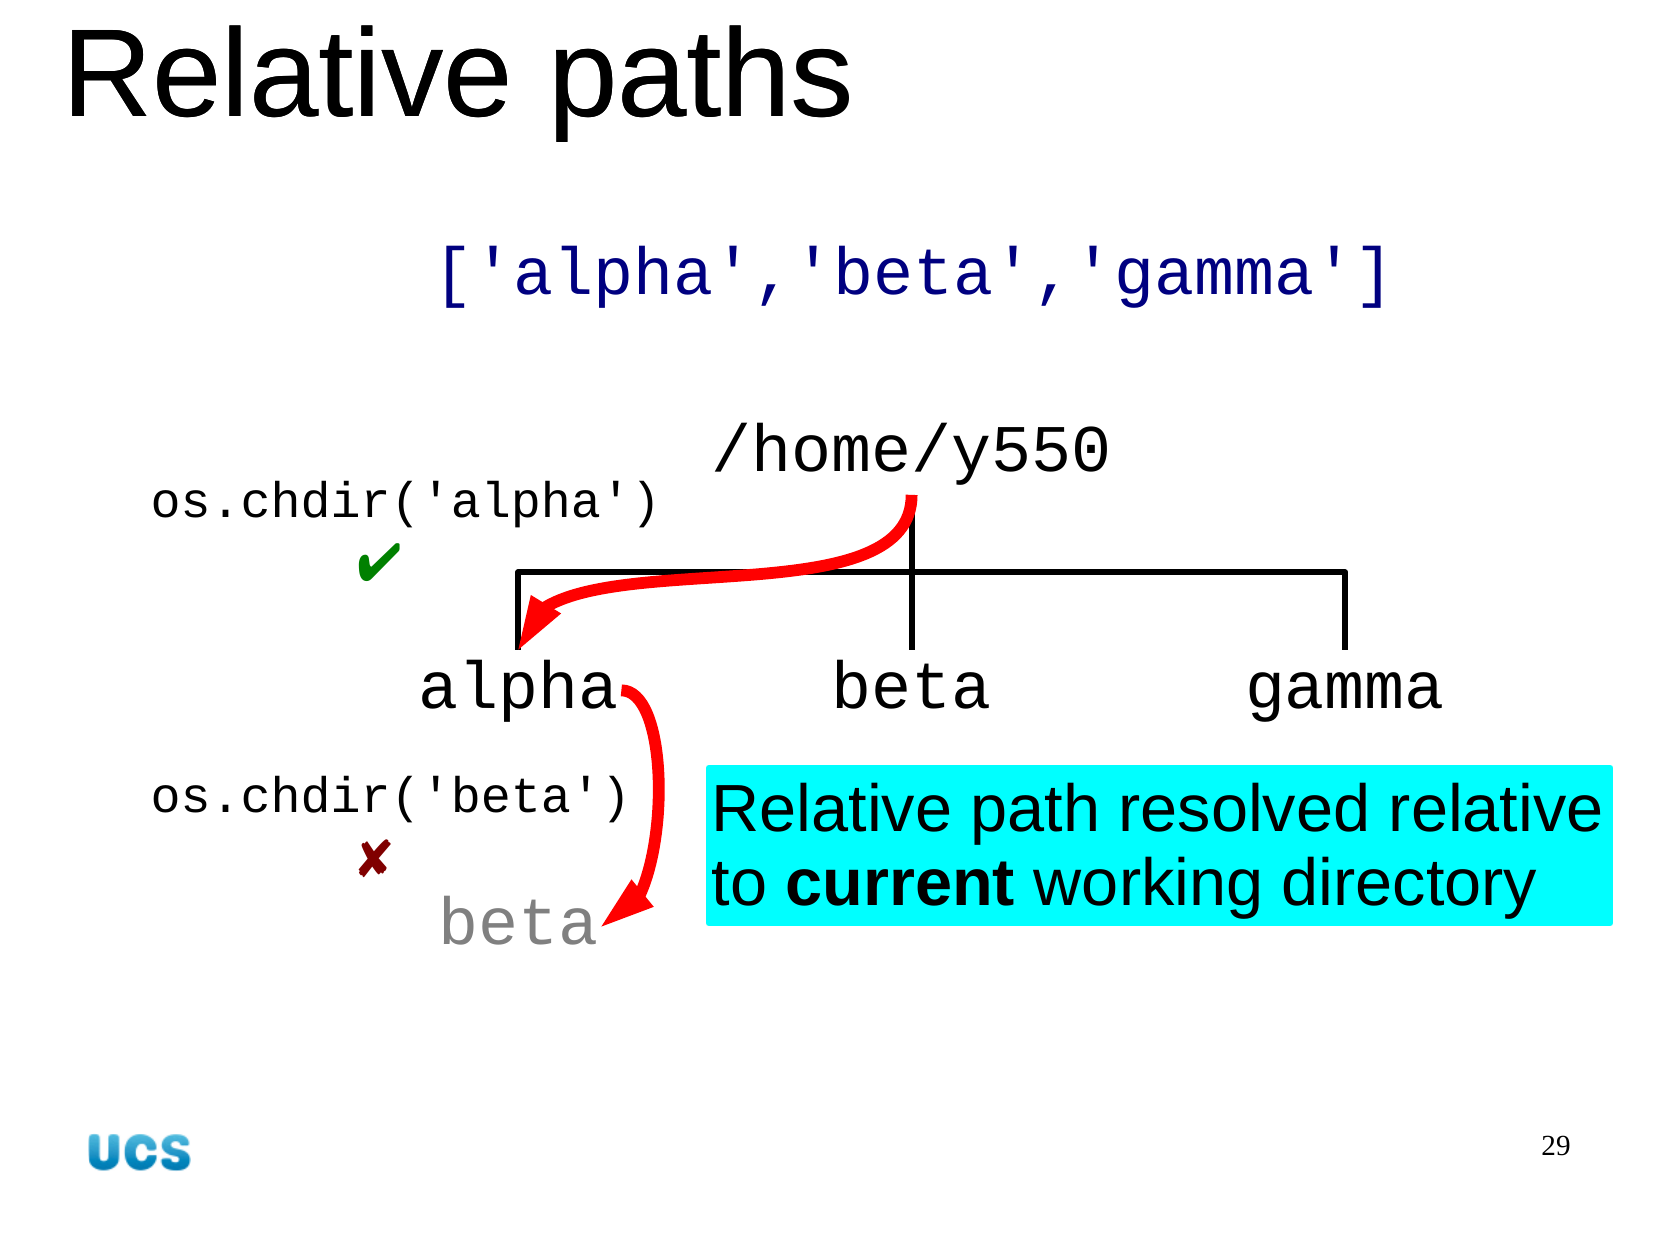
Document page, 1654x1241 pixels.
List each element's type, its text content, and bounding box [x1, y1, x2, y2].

text_box beta [828, 649, 995, 732]
text_box beta [435, 885, 602, 968]
text_box Relative path resolved relative to current working directory [708, 767, 1611, 924]
text_box alpha [415, 649, 622, 732]
text_box  [354, 826, 406, 898]
text_box os.chdir('alpha') [147, 472, 664, 536]
text_box gamma [1242, 649, 1449, 732]
text_box Relative paths [59, 0, 858, 146]
text_box ['alpha','beta','gamma'] [431, 236, 1398, 318]
text_box os.chdir('beta') [147, 767, 634, 831]
text_box /home/y550 [708, 413, 1115, 495]
picture [88, 1133, 191, 1172]
text_box  [354, 531, 418, 603]
